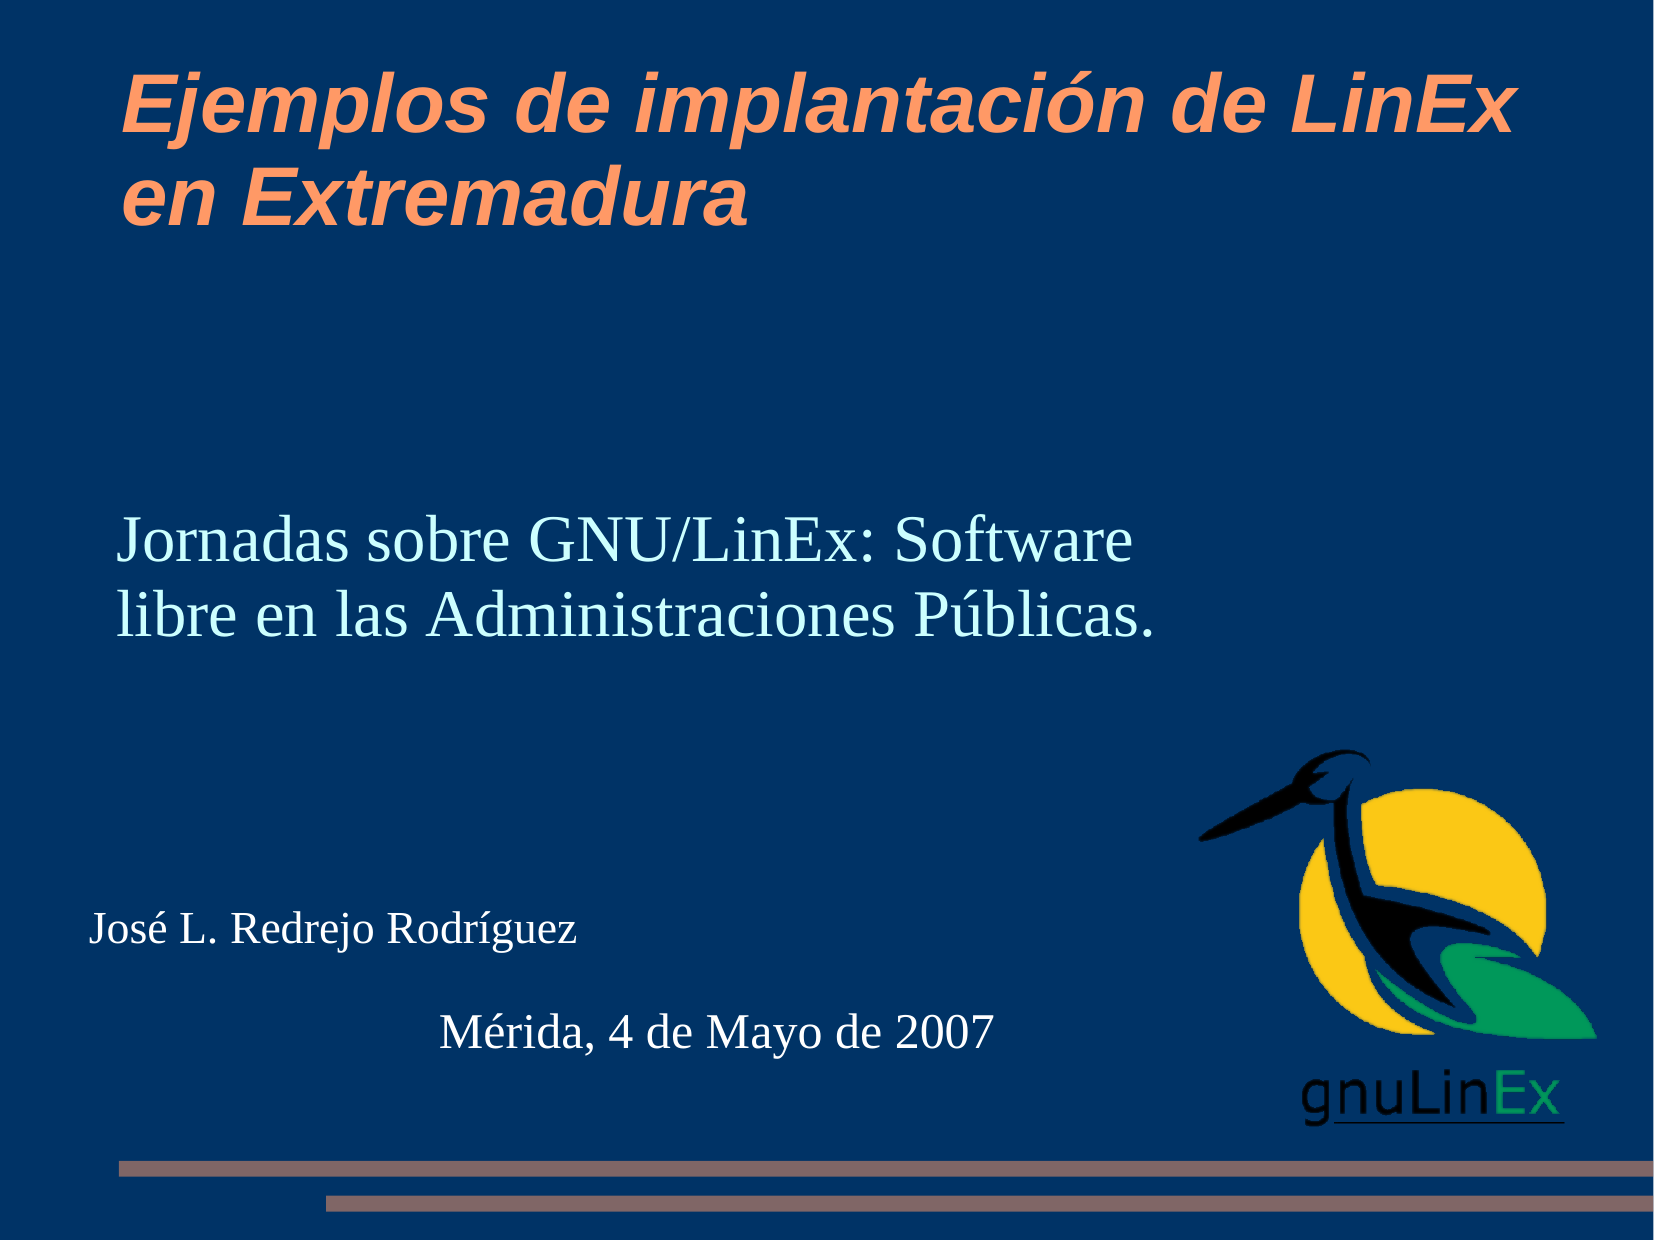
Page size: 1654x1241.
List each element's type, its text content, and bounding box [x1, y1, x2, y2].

picture [1181, 738, 1625, 1152]
title Ejemplos de implantación de LinEx en Extremadura [121, 46, 1625, 254]
text_box Jornadas sobre GNU/LinEx: Software libre en las Administraciones Públicas. [116, 354, 1420, 784]
text_box José L. Redrejo Rodríguez Mérida, 4 de Mayo de 2007 [88, 856, 1222, 1172]
